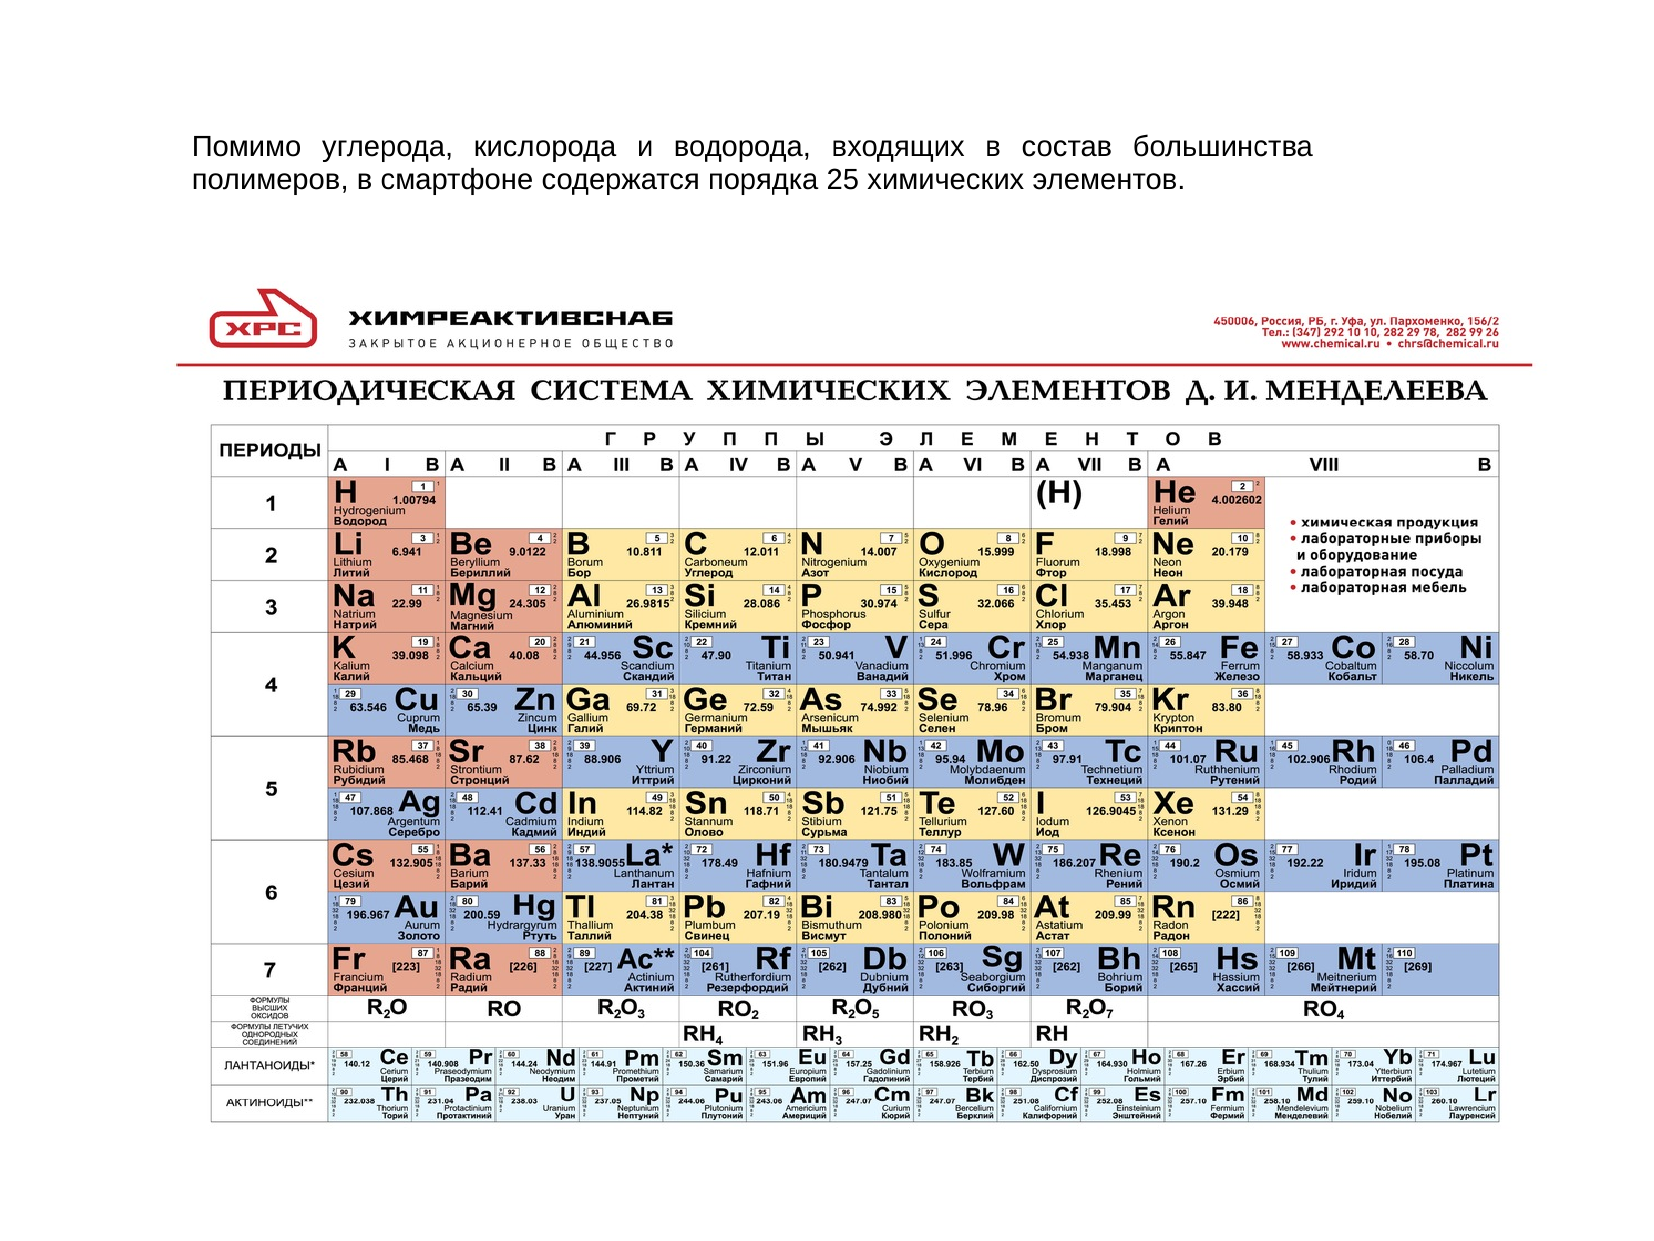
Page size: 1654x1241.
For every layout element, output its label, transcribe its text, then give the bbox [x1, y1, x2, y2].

text_box Помимо углерода, кислорода и водорода, входящих в состав большинства полимеров, в смартфоне содержатся порядка 25 химических элементов. [177, 123, 1329, 265]
picture [147, 265, 1565, 1152]
